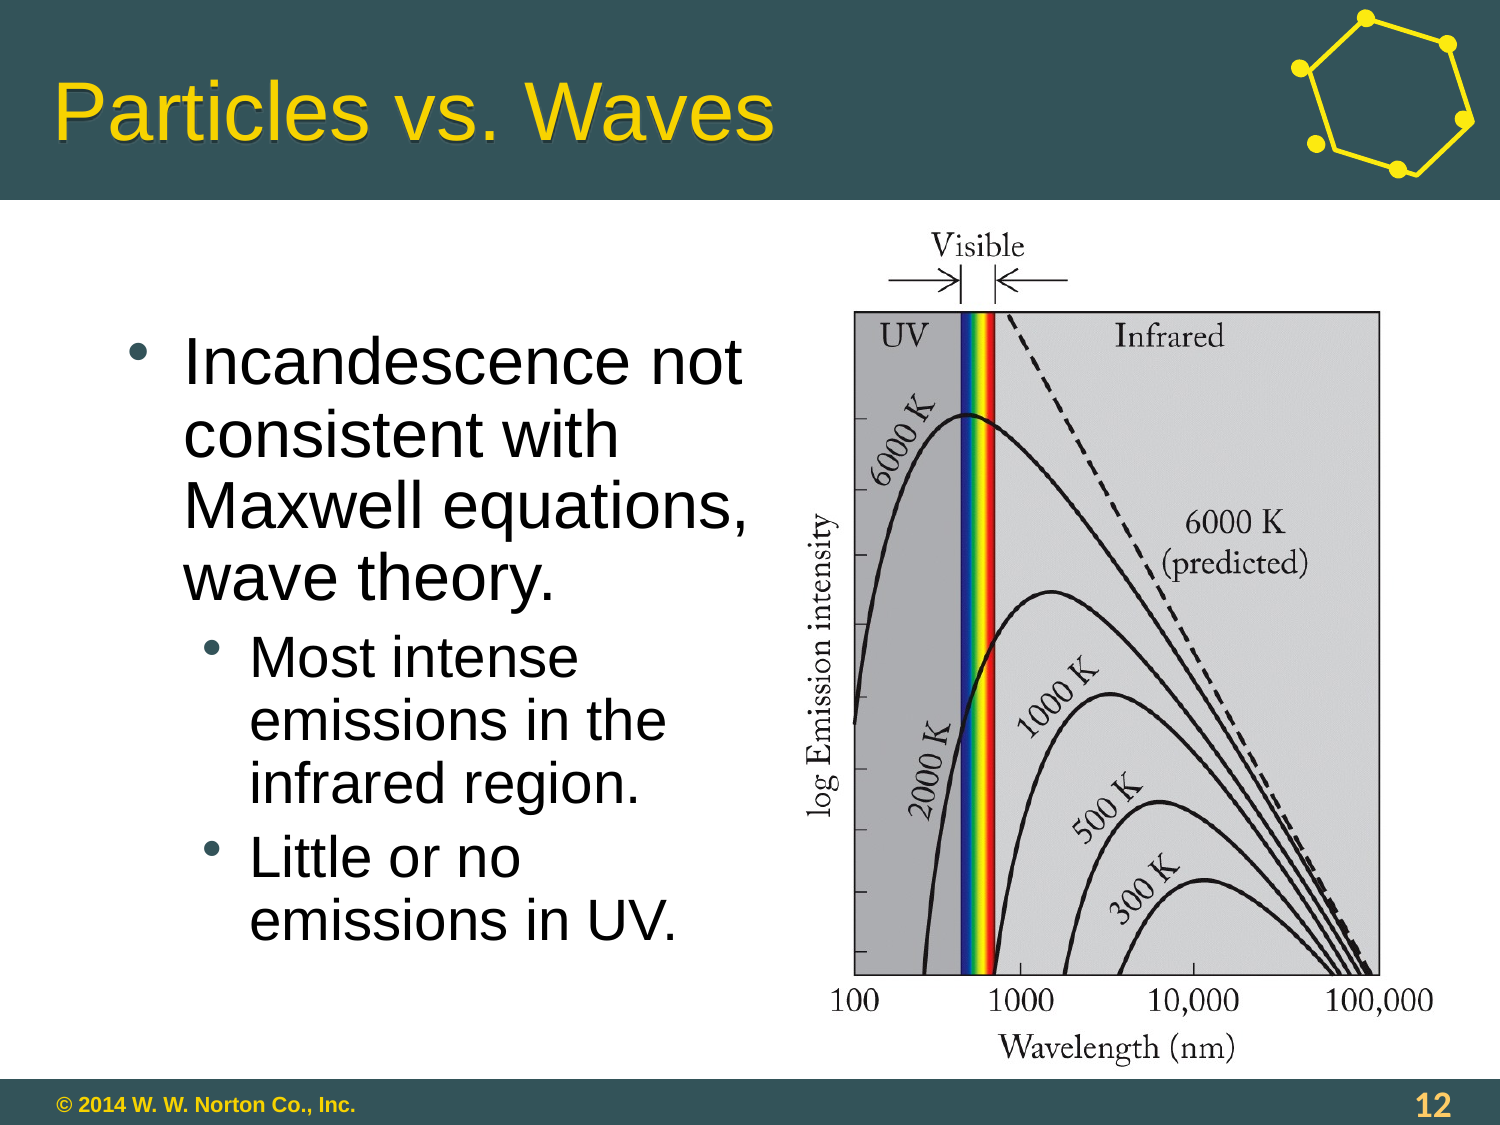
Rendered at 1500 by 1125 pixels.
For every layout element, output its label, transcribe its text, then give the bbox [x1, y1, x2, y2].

title Particles vs. Waves [37, 19, 1118, 195]
picture [789, 219, 1445, 1077]
slide_number <number> [1398, 1076, 1468, 1125]
list Incandescence not consistent with Maxwell equations, wave theory. Most intense emissions in the infrared region. Little or no emissions in UV. [112, 320, 775, 996]
